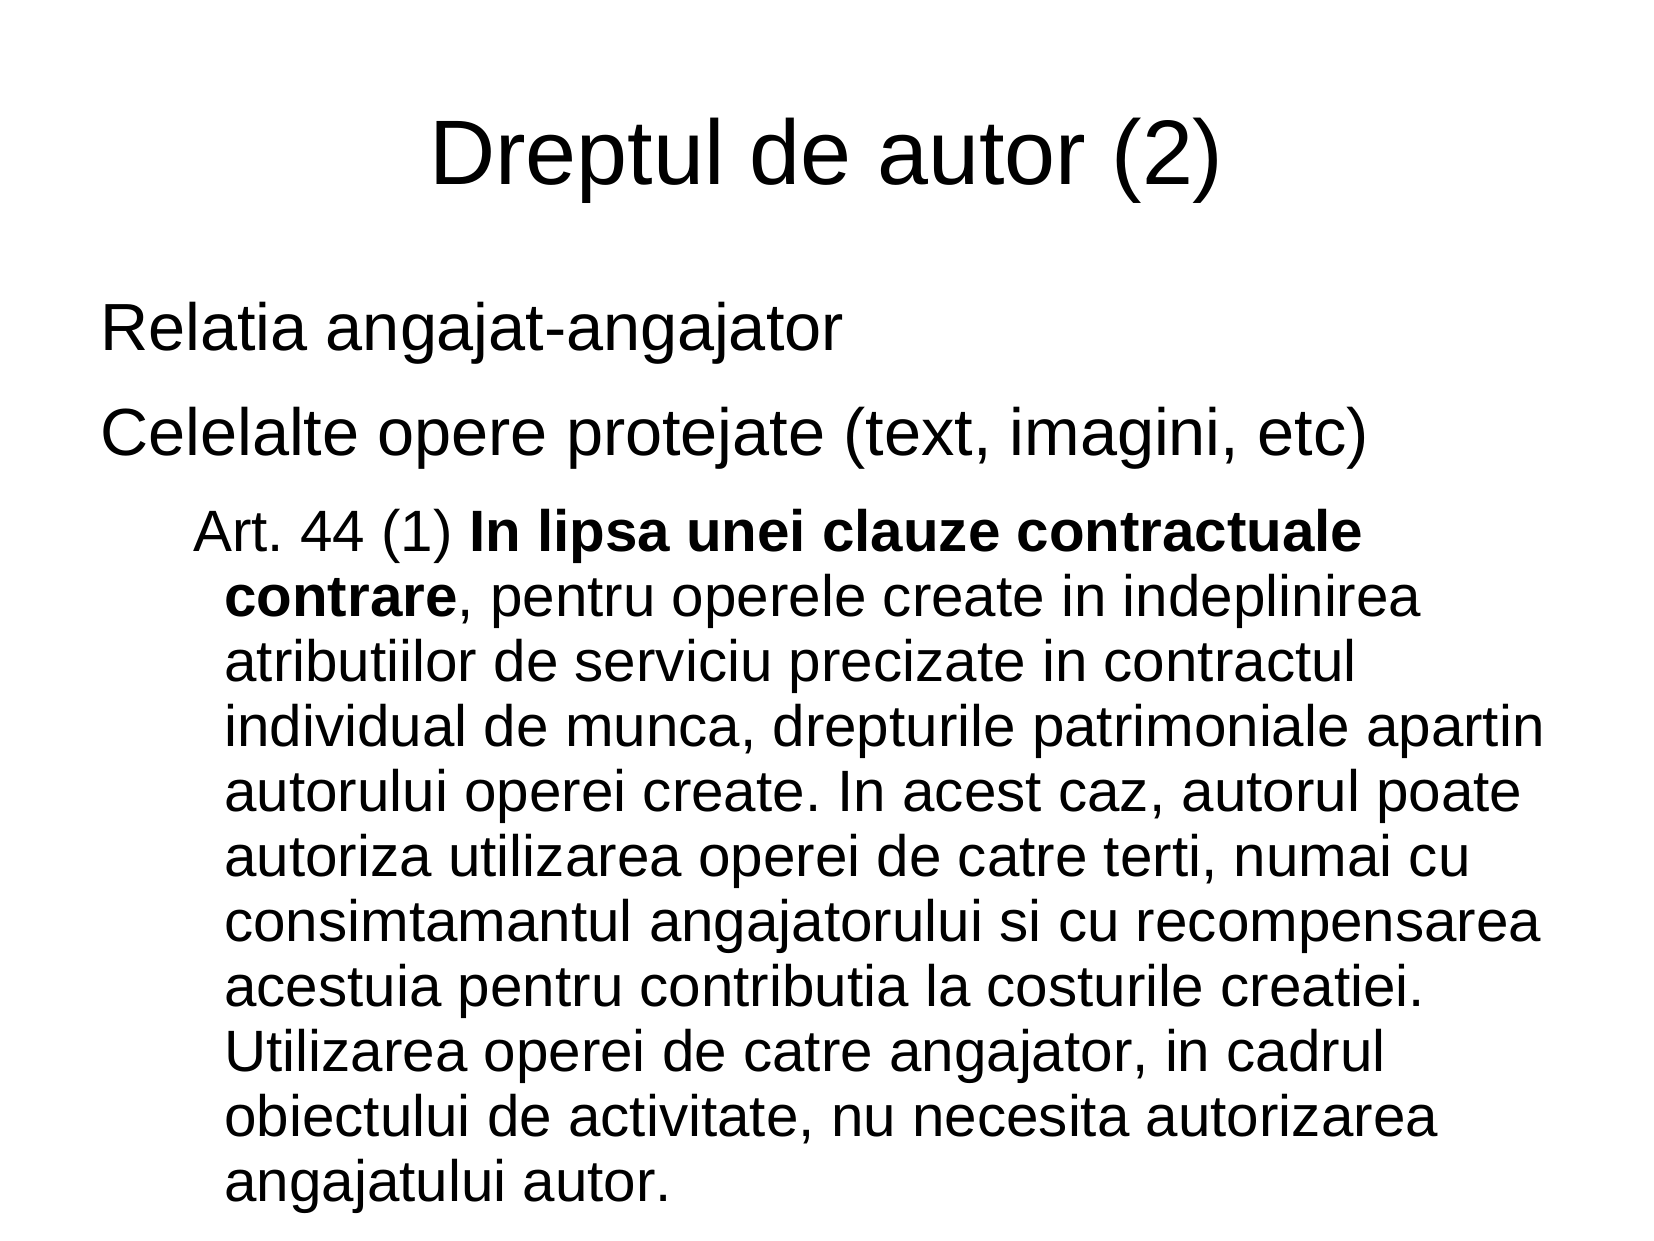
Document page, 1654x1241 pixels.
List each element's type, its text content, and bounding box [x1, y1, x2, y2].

list Relatia angajat-angajator Celelalte opere protejate (text, imagini, etc) Art. 44 (1) In lipsa unei clauze contractuale contrare, pentru operele create in indeplinirea atributiilor de serviciu precizate in contractul individual de munca, drepturile patrimoniale apartin autorului operei create. In acest caz, autorul poate autoriza utilizarea operei de catre terti, numai cu consimtamantul angajatorului si cu recompensarea acestuia pentru contributia la costurile creatiei. Utilizarea operei de catre angajator, in cadrul obiectului de activitate, nu necesita autorizarea angajatului autor. [82, 290, 1571, 1215]
title Dreptul de autor (2) [82, 49, 1571, 257]
